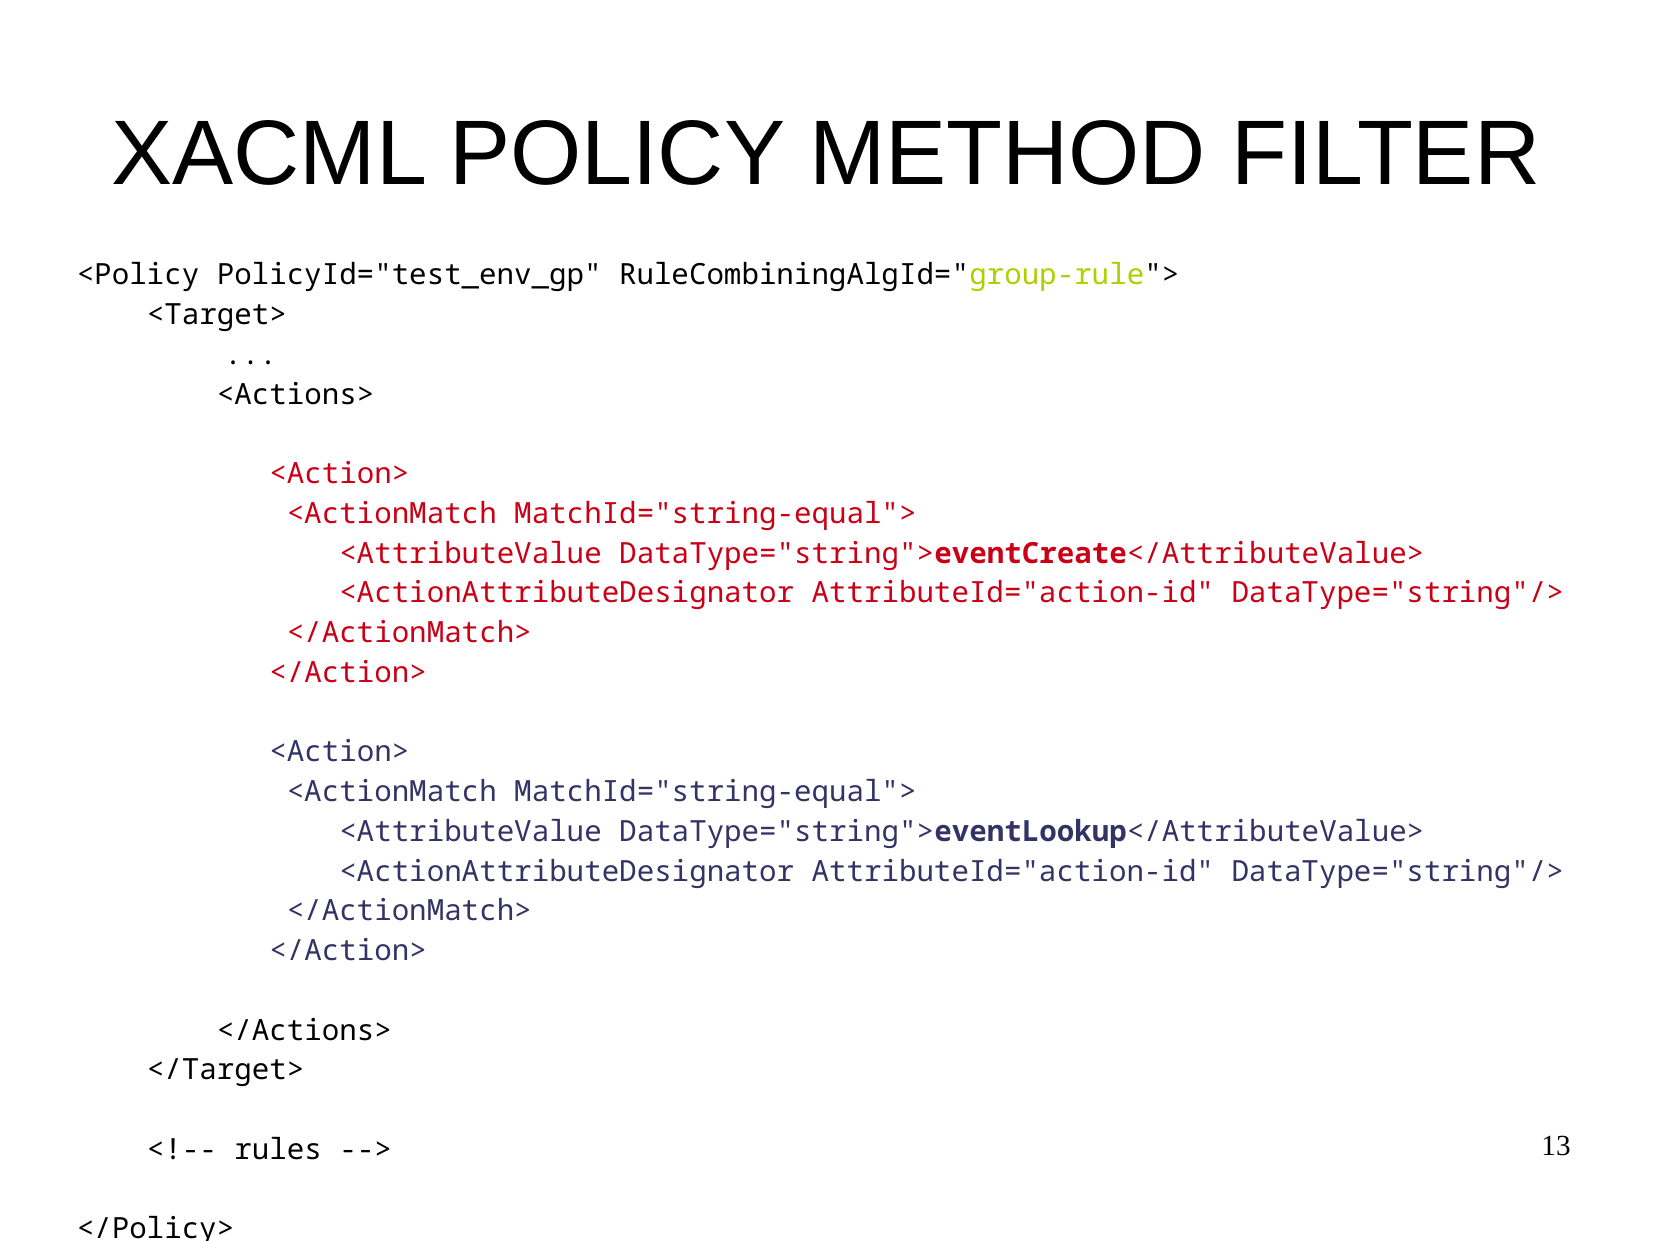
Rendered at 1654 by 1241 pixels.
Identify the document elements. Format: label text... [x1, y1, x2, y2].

title XACML POLICY METHOD FILTER [82, 56, 1571, 250]
subtitle <Policy PolicyId="test_env_gp" RuleCombiningAlgId="group-rule"> <Target> ... <Actions> <Action> <ActionMatch MatchId="string-equal"> <AttributeValue DataType="string">eventCreate</AttributeValue> <ActionAttributeDesignator AttributeId="action-id" DataType="string"/> </ActionMatch> </Action> <Action> <ActionMatch MatchId="string-equal"> <AttributeValue DataType="string">eventLookup</AttributeValue> <ActionAttributeDesignator AttributeId="action-id" DataType="string"/> </ActionMatch> </Action> </Actions> </Target> <!-- rules --> </Policy> [76, 324, 1565, 1177]
